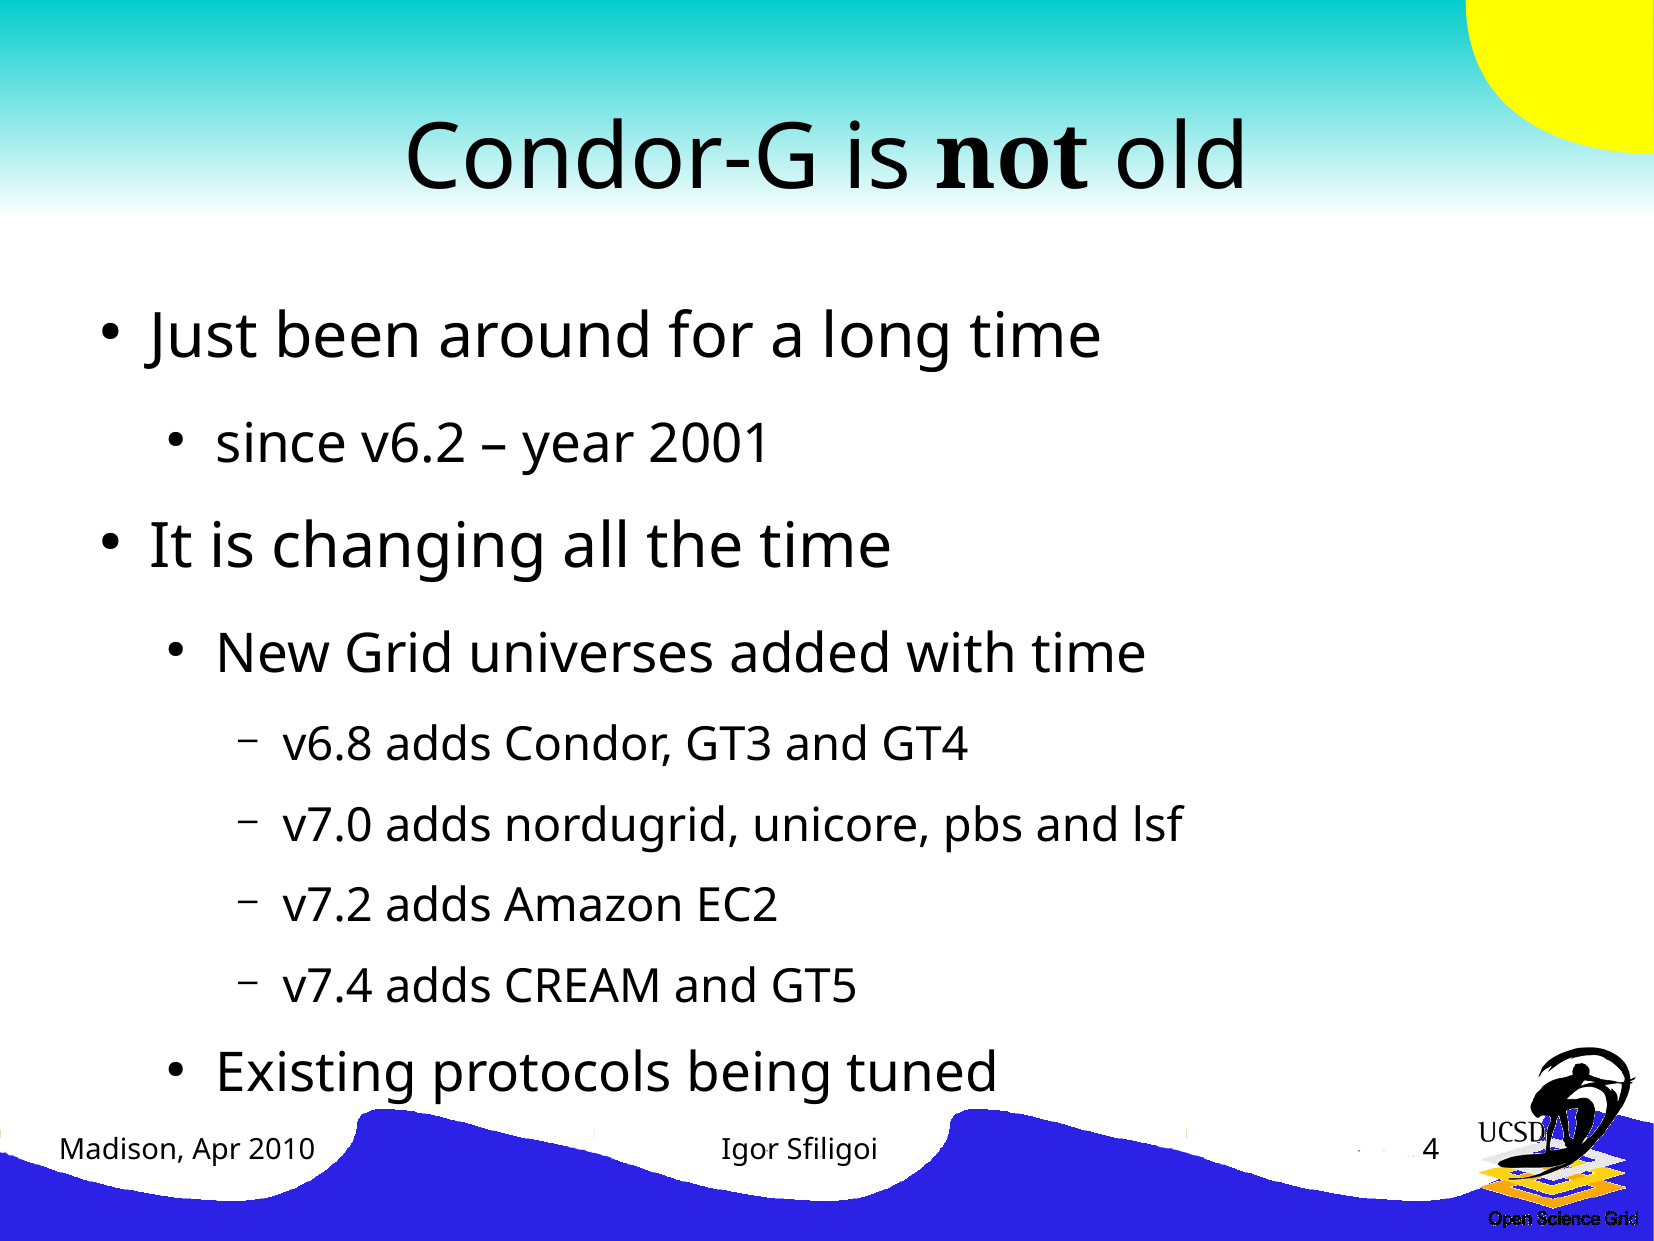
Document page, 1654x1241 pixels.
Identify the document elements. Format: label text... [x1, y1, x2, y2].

list Just been around for a long time since v6.2 – year 2001 It is changing all the time New Grid universes added with time v6.8 adds Condor, GT3 and GT4 v7.0 adds nordugrid, unicore, pbs and lsf v7.2 adds Amazon EC2 v7.4 adds CREAM and GT5 Existing protocols being tuned [82, 290, 1571, 1109]
picture [0, 1047, 1654, 1241]
title Condor-G is not old [82, 56, 1571, 250]
